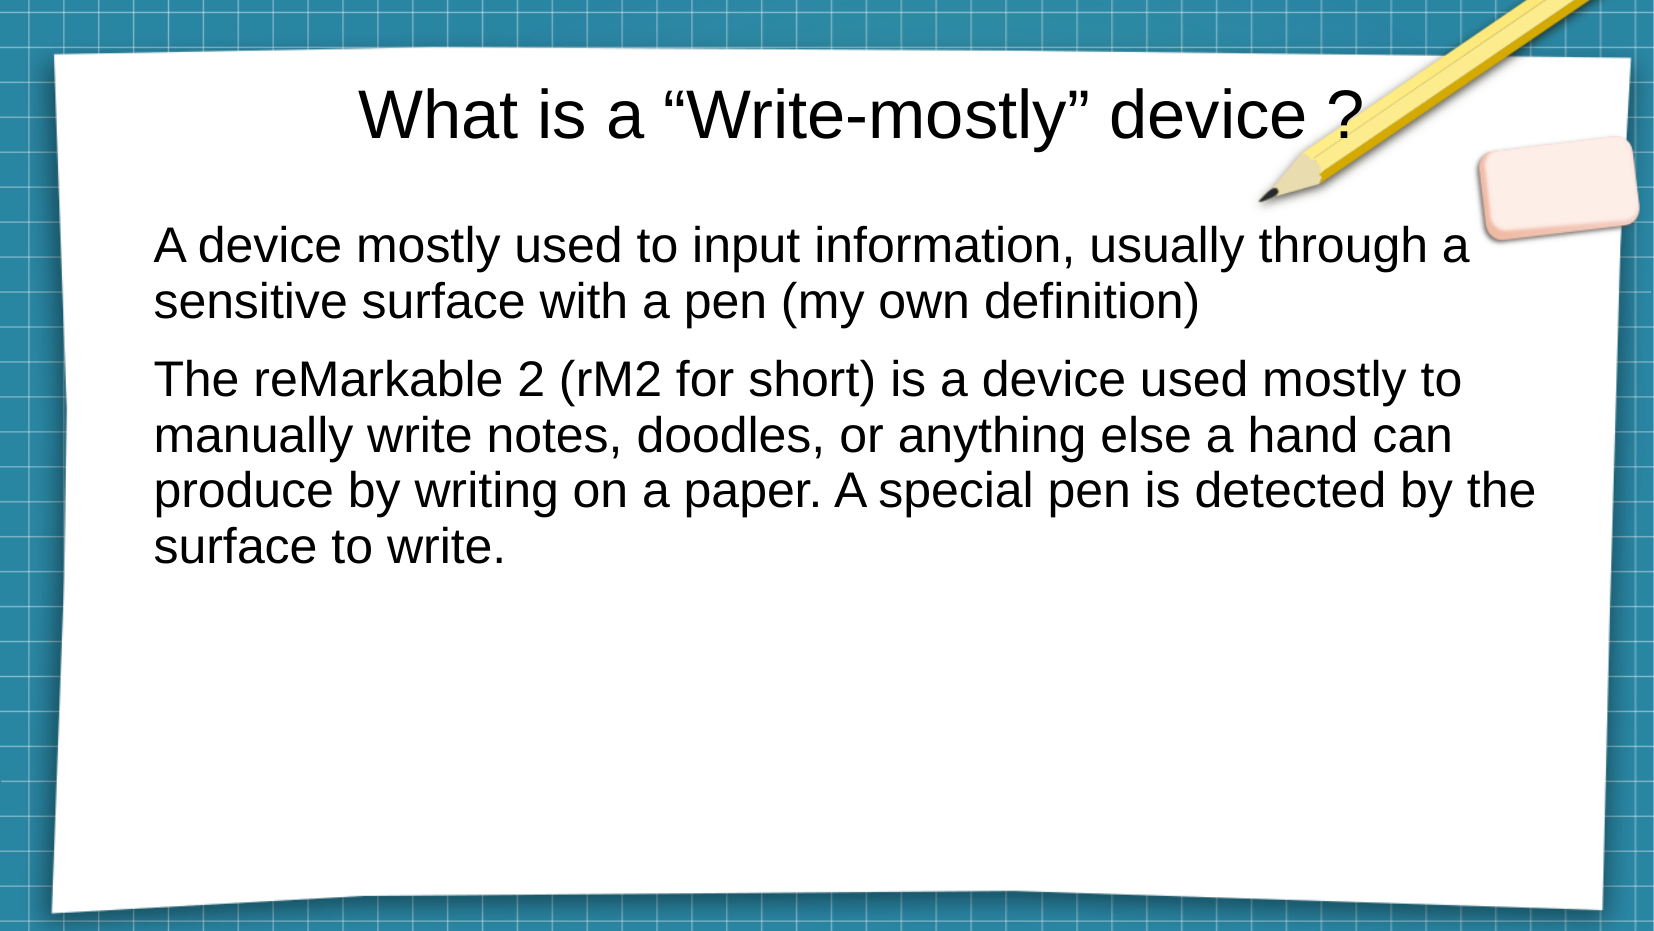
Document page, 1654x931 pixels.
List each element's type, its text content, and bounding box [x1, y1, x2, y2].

picture [0, 0, 1654, 931]
title What is a “Write-mostly” device ? [82, 37, 1571, 193]
list A device mostly used to input information, usually through a sensitive surface with a pen (my own definition) The reMarkable 2 (rM2 for short) is a device used mostly to manually write notes, doodles, or anything else a hand can produce by writing on a paper. A special pen is detected by the surface to write. [82, 217, 1571, 886]
